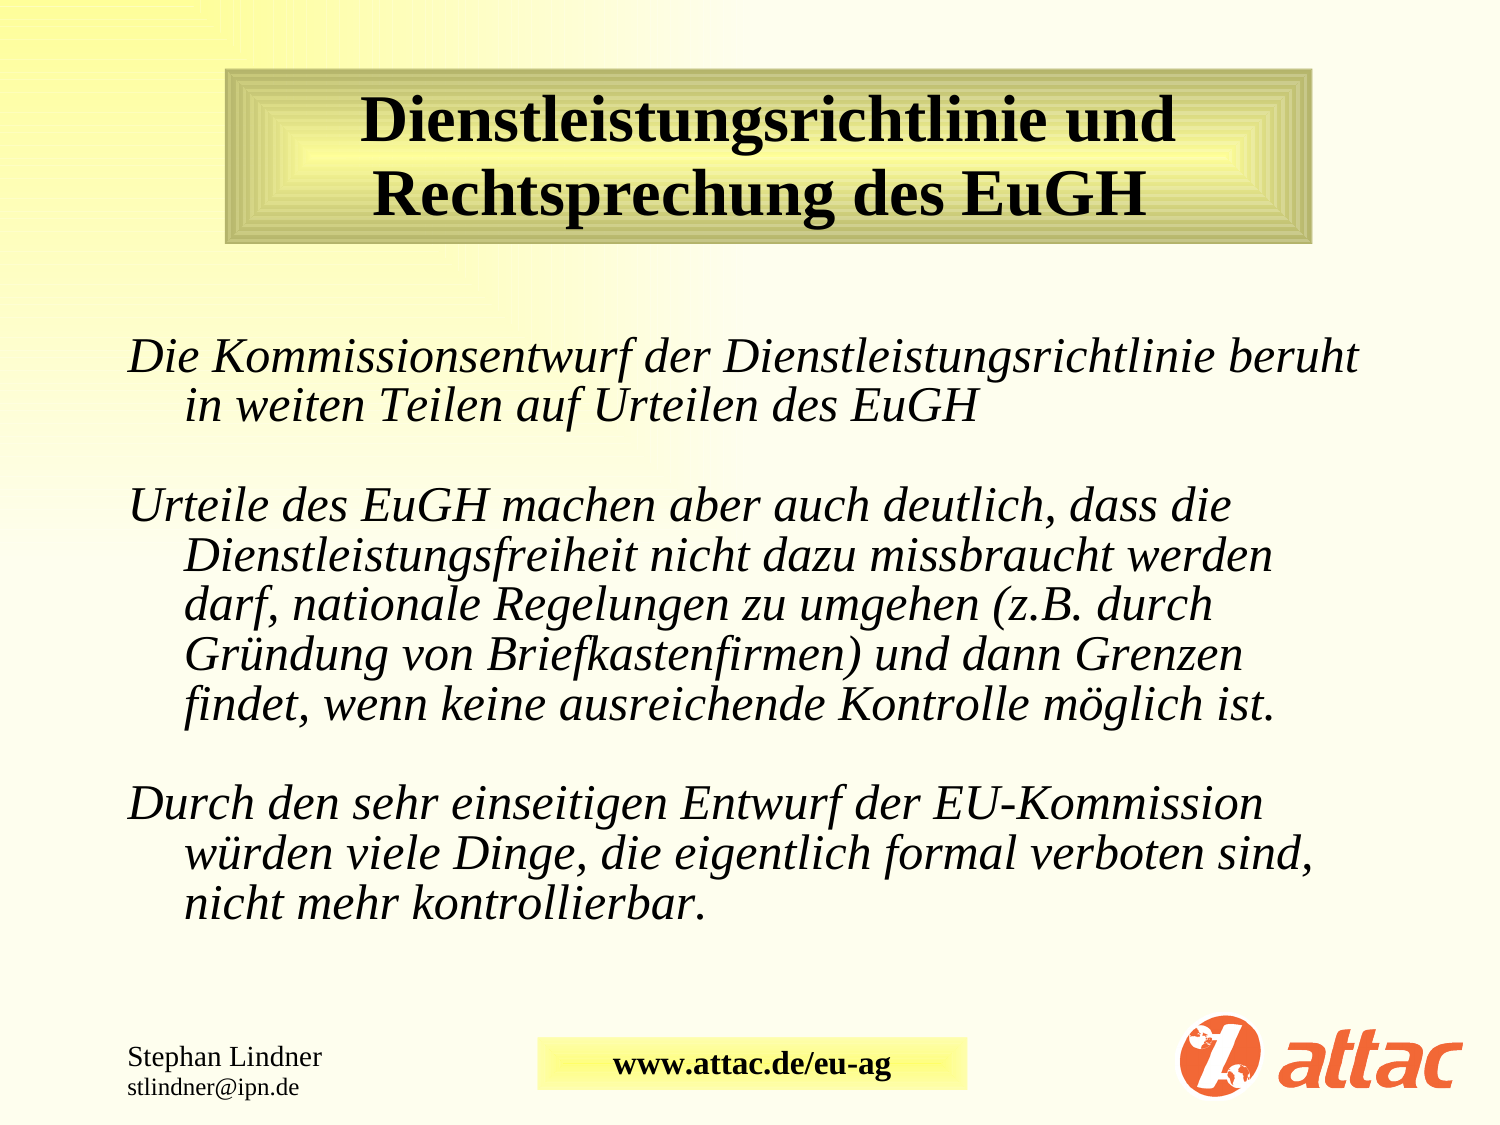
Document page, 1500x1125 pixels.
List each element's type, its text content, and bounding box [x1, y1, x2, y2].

text_box www.attac.de/eu-ag [537, 1037, 968, 1090]
picture [1175, 1012, 1463, 1101]
text_box Stephan Lindner stlindner@ipn.de [112, 1032, 338, 1109]
list Die Kommissionsentwurf der Dienstleistungsrichtlinie beruht in weiten Teilen auf Urteilen des EuGH Urteile des EuGH machen aber auch deutlich, dass die Dienstleistungsfreiheit nicht dazu missbraucht werden darf, nationale Regelungen zu umgehen (z.B. durch Gründung von Briefkastenfirmen) und dann Grenzen findet, wenn keine ausreichende Kontrolle möglich ist. Durch den sehr einseitigen Entwurf der EU-Kommission würden viele Dinge, die eigentlich formal verboten sind, nicht mehr kontrollierbar. [112, 324, 1388, 1001]
title Dienstleistungsrichtlinie und Rechtsprechung des EuGH [224, 68, 1313, 244]
